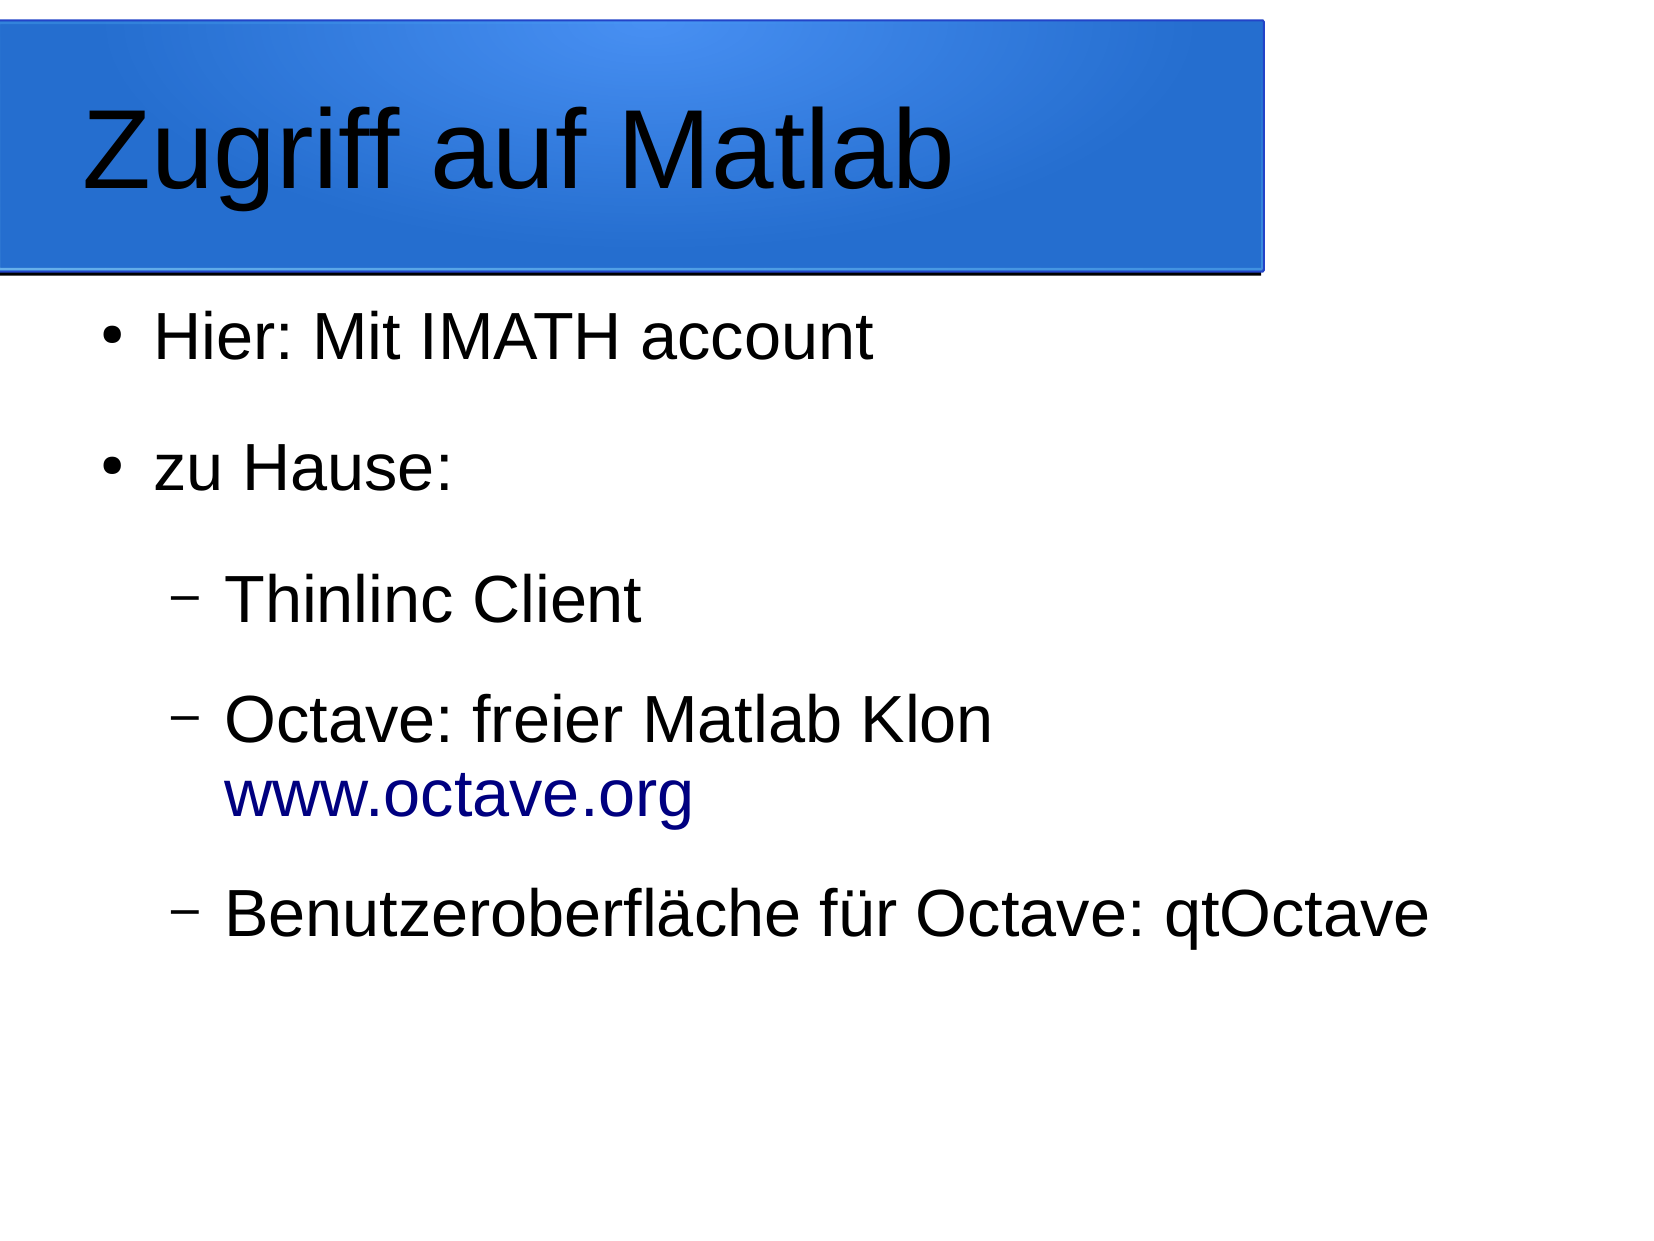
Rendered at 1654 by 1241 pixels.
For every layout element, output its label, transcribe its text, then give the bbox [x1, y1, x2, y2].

title Zugriff auf Matlab [82, 47, 1235, 252]
list Hier: Mit IMATH account zu Hause: Thinlinc Client Octave: freier Matlab Klon www.octave.org Benutzeroberfläche für Octave: qtOctave [82, 299, 1571, 1019]
